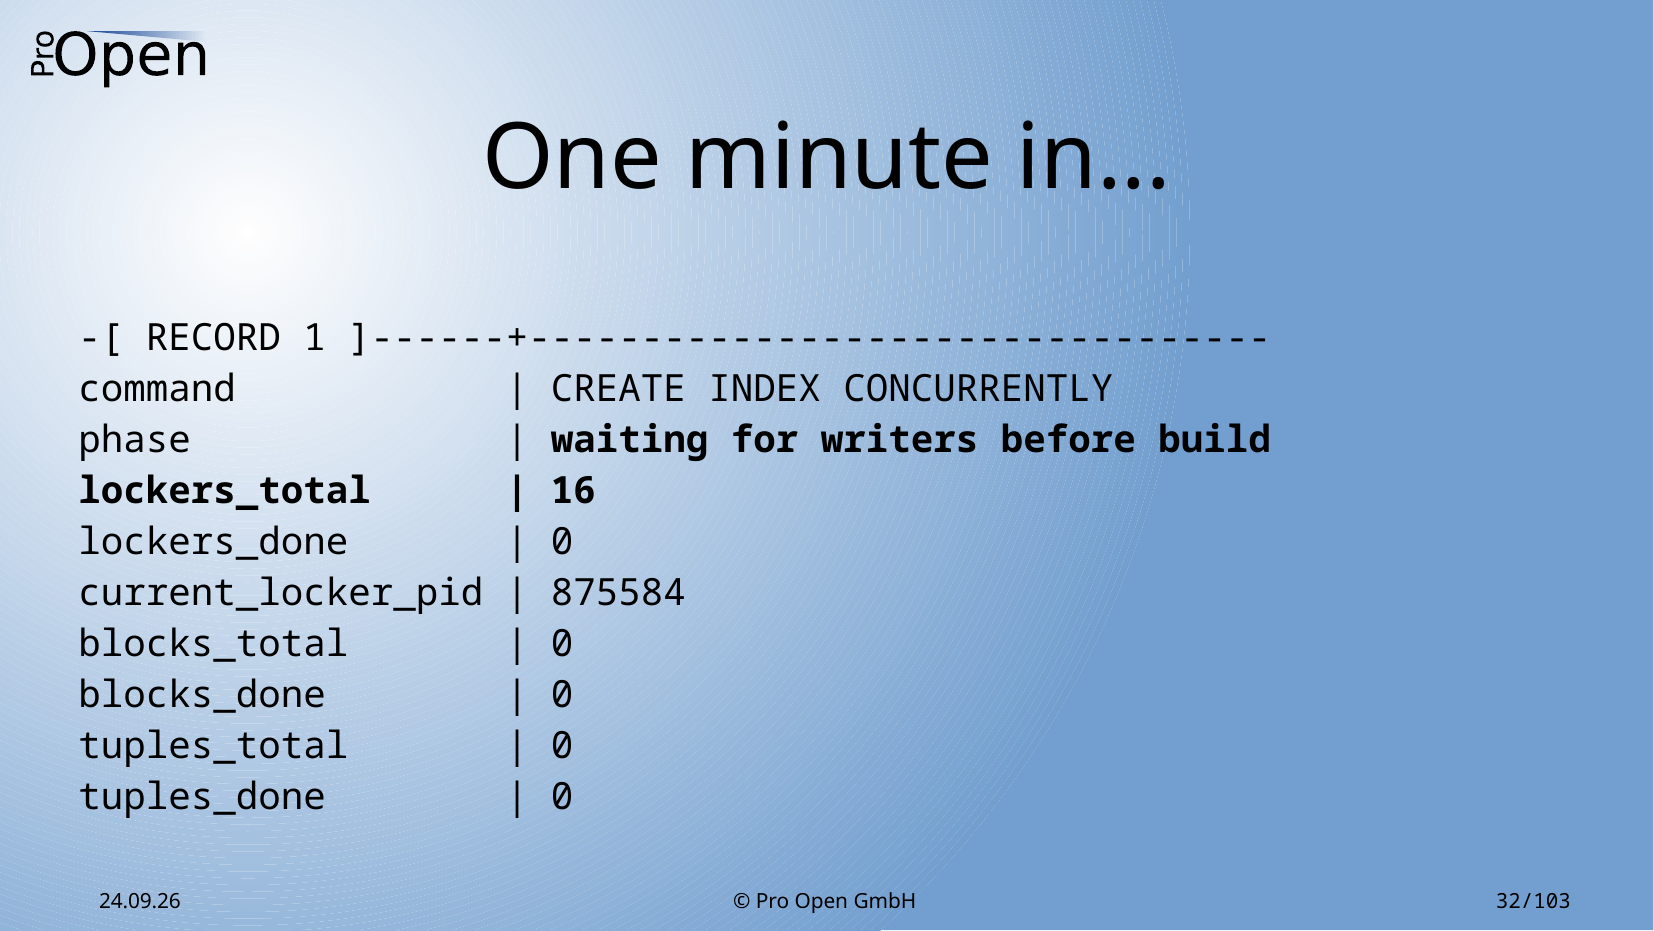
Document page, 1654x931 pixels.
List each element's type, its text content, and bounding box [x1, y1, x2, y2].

text_box -[ RECORD 1 ]------+--------------------------------- command | CREATE INDEX CONCURRENTLY phase | waiting for writers before build lockers_total | 16 lockers_done | 0 current_locker_pid | 875584 blocks_total | 0 blocks_done | 0 tuples_total | 0 tuples_done | 0 [63, 303, 1595, 804]
title One minute in... [82, 88, 1571, 218]
